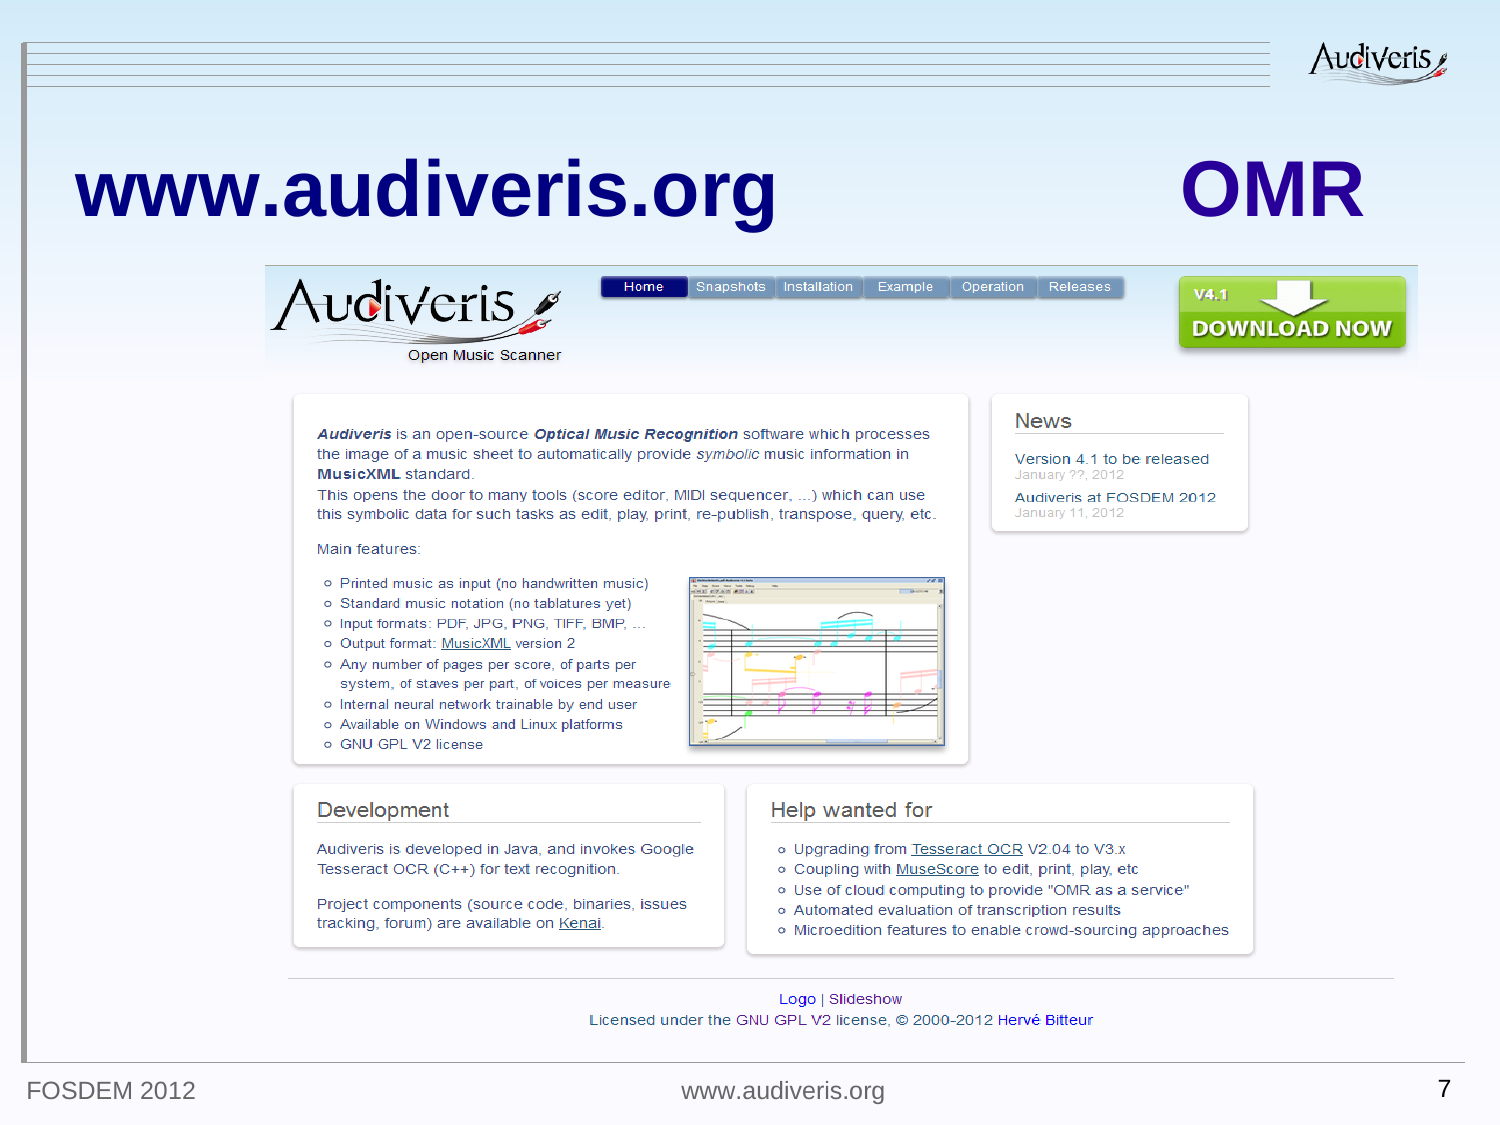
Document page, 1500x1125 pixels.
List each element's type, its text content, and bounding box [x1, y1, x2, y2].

title www.audiveris.org OMR [75, 122, 1437, 271]
picture [265, 265, 1418, 1034]
picture [1306, 29, 1447, 89]
